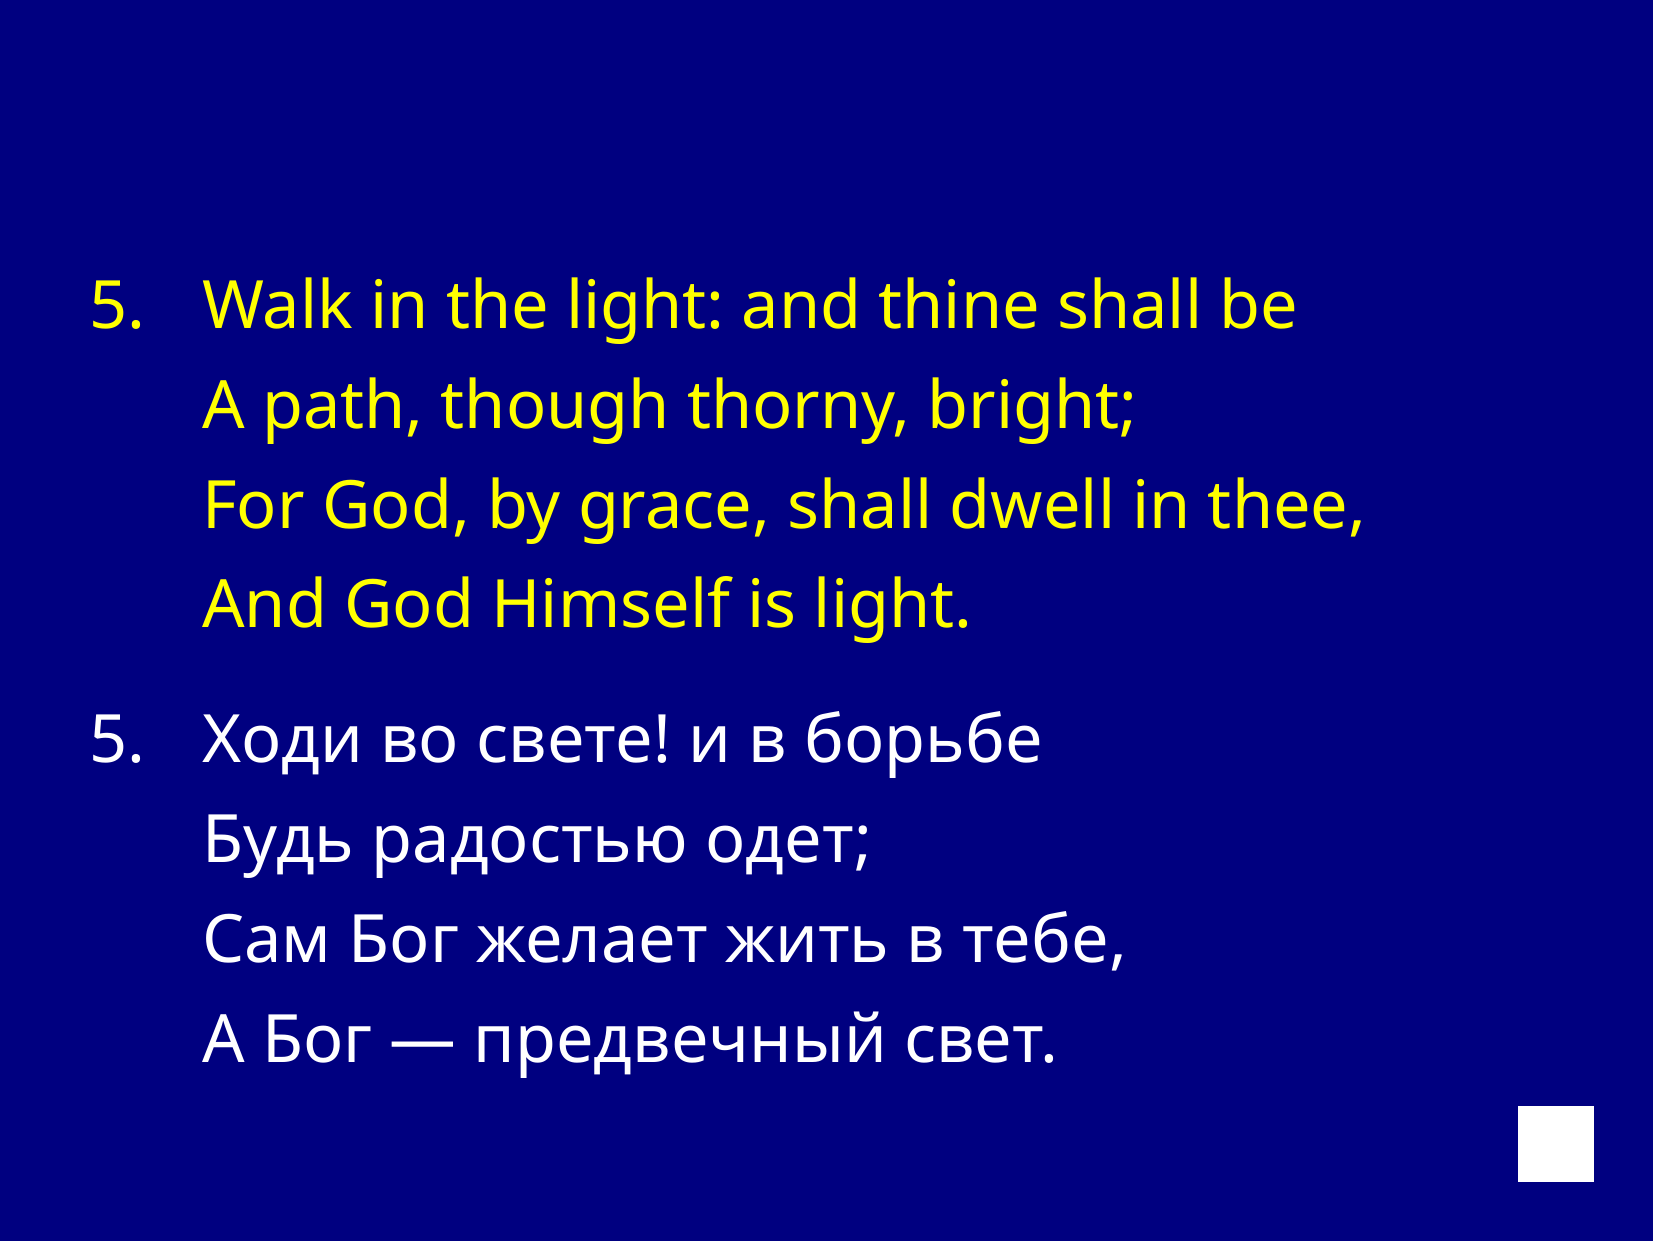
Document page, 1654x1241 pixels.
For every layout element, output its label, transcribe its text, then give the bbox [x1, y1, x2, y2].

text_box 5. Ходи во свете! и в борьбе Будь радостью одет; Сам Бог желает жить в тебе, А Бог — предвечный свет. [75, 675, 1576, 1163]
text_box [1518, 1106, 1594, 1182]
text_box 5. Walk in the light: and thine shall be A path, though thorny, bright; For God, by grace, shall dwell in thee, And God Himself is light. [75, 150, 1576, 638]
